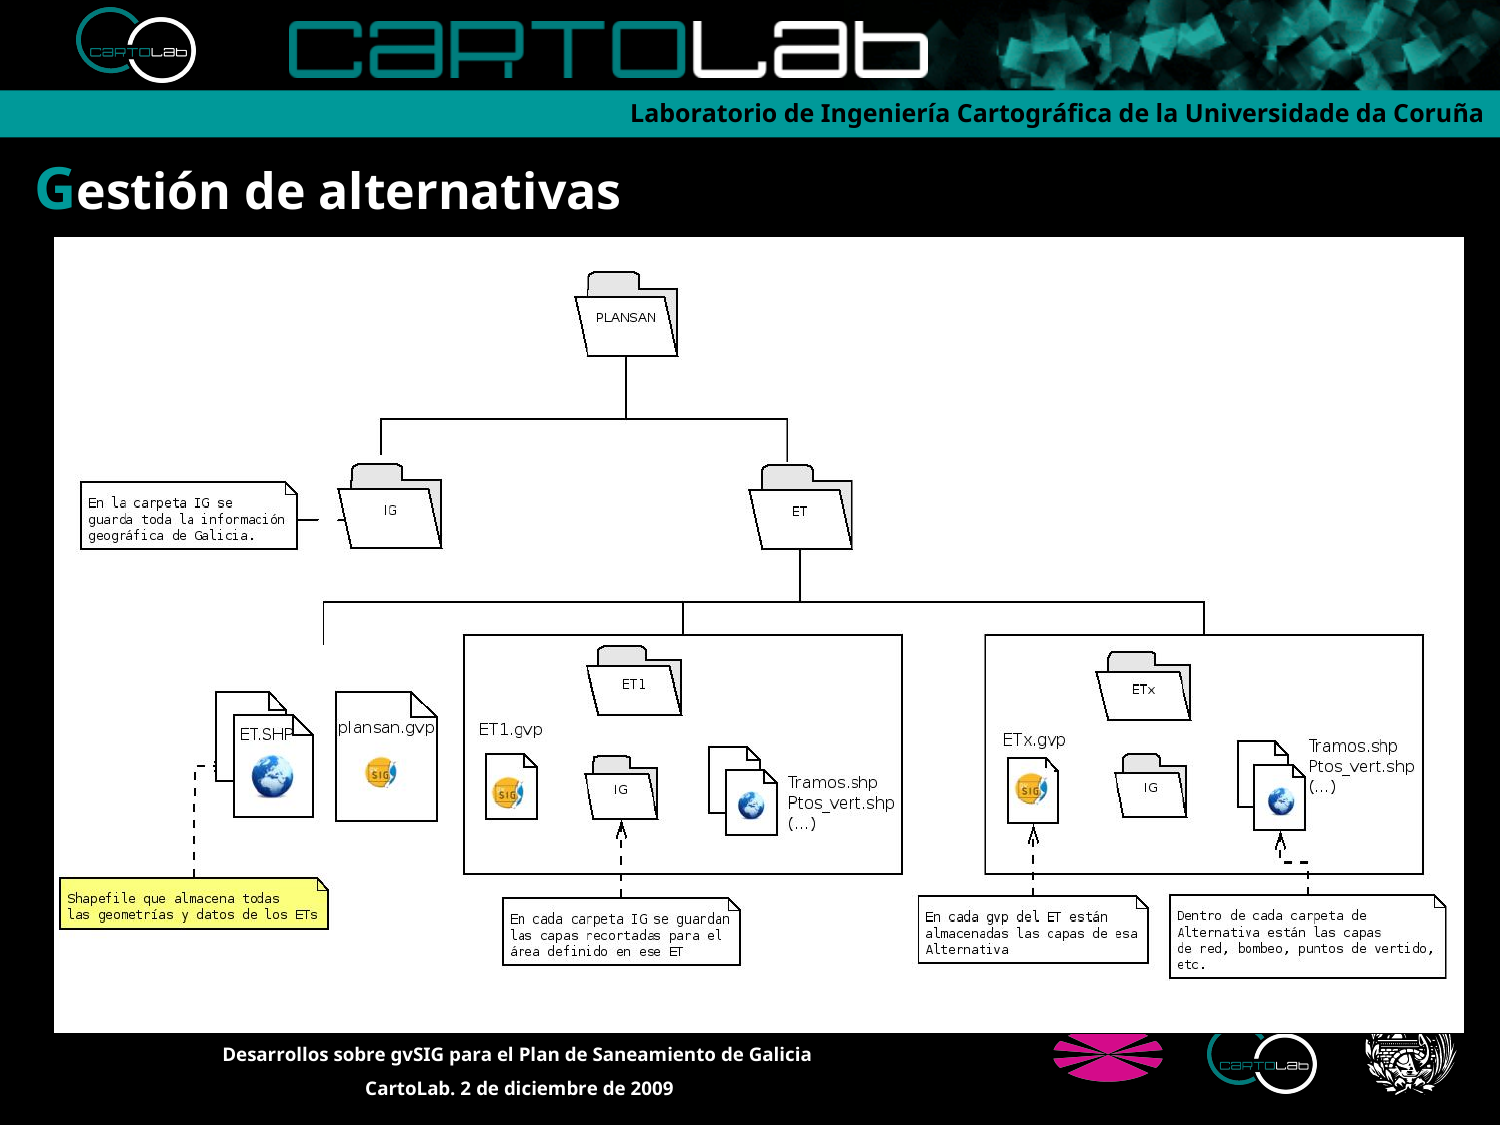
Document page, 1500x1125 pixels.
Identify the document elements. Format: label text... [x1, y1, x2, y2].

picture [76, 7, 196, 83]
text_box [53, 236, 1465, 1034]
text_box Gestión de alternativas [0, 143, 1500, 229]
picture [289, 0, 1500, 90]
picture [1207, 1034, 1317, 1094]
picture [1052, 1034, 1164, 1083]
picture [59, 271, 1447, 981]
